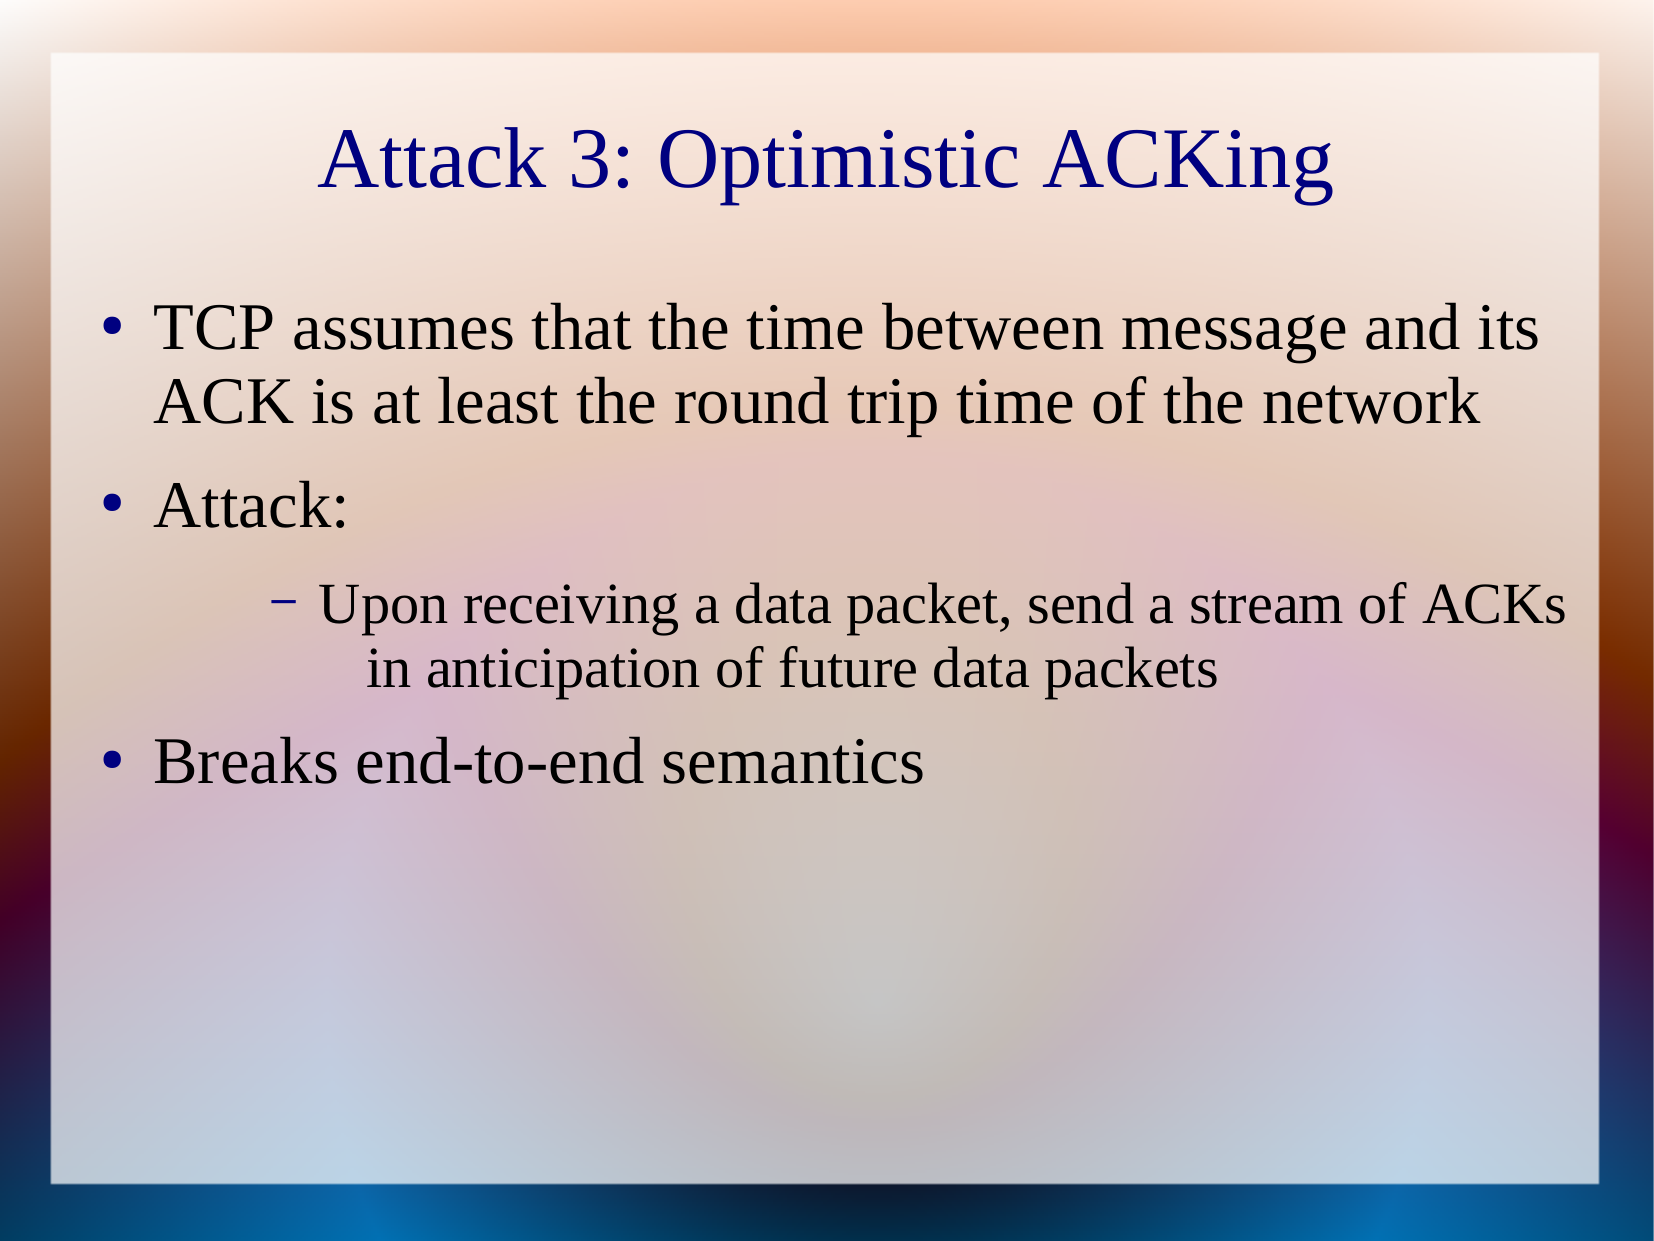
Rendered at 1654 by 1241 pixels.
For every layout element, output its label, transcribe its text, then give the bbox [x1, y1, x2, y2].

picture [0, 0, 1654, 1241]
list TCP assumes that the time between message and its ACK is at least the round trip time of the network Attack: Upon receiving a data packet, send a stream of ACKs in anticipation of future data packets Breaks end-to-end semantics [82, 290, 1571, 1034]
title Attack 3: Optimistic ACKing [82, 55, 1571, 263]
